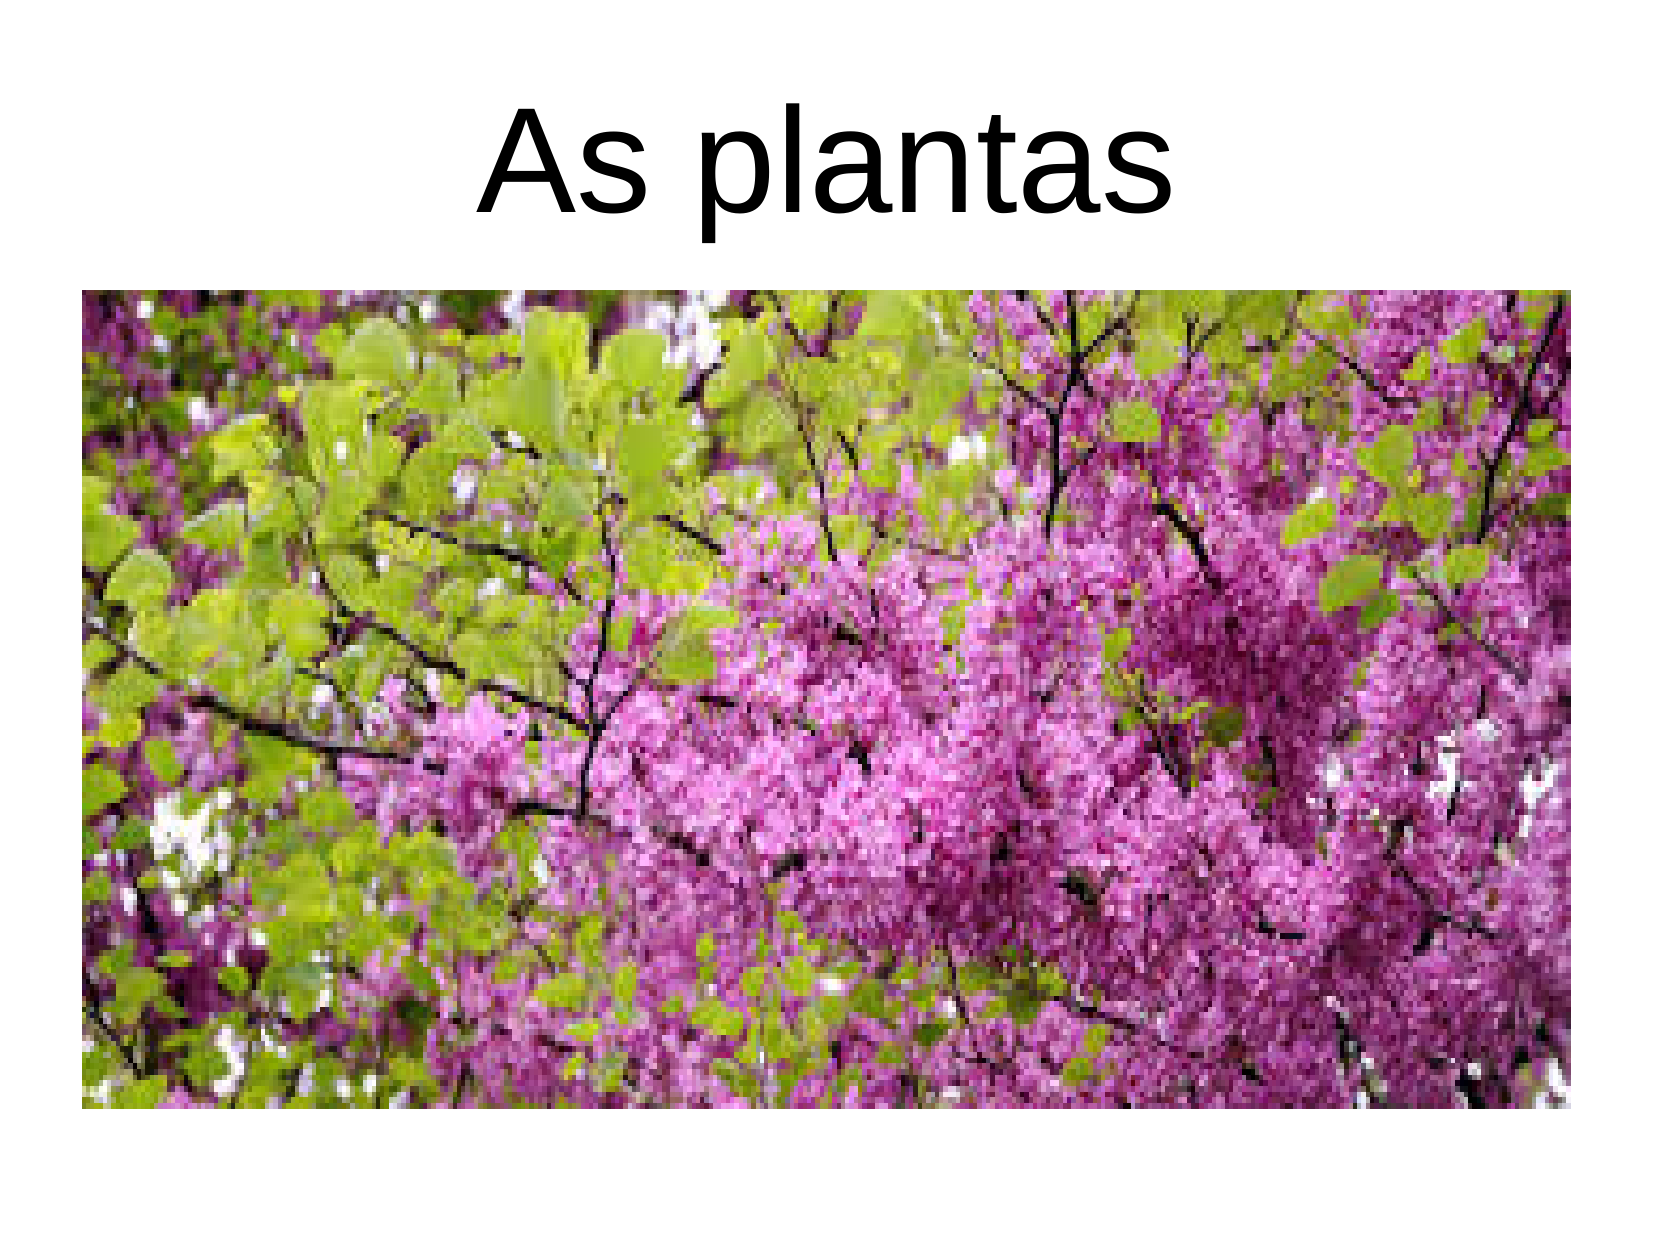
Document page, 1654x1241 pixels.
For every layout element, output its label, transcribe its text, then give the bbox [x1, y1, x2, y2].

picture [82, 290, 1571, 1109]
title As plantas [82, 49, 1571, 257]
